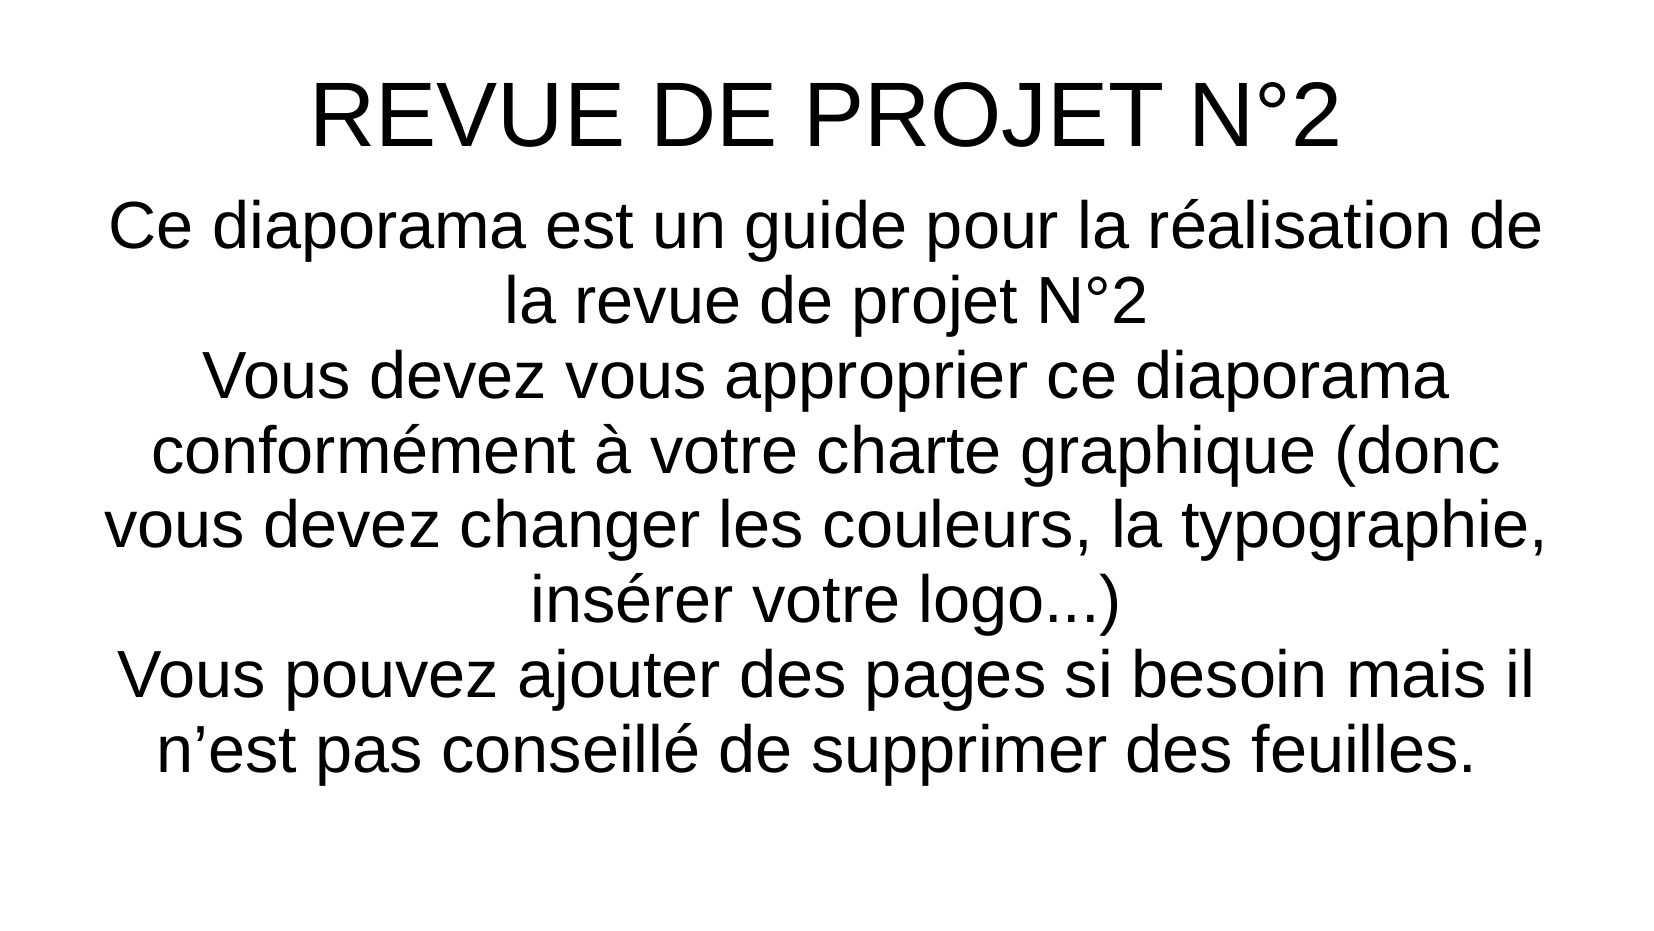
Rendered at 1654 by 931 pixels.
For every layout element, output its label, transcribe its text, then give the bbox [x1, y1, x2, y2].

subtitle Ce diaporama est un guide pour la réalisation de la revue de projet N°2 Vous devez vous approprier ce diaporama conformément à votre charte graphique (donc vous devez changer les couleurs, la typographie, insérer votre logo...) Vous pouvez ajouter des pages si besoin mais il n’est pas conseillé de supprimer des feuilles. [82, 188, 1571, 787]
title REVUE DE PROJET N°2 [82, 37, 1571, 188]
